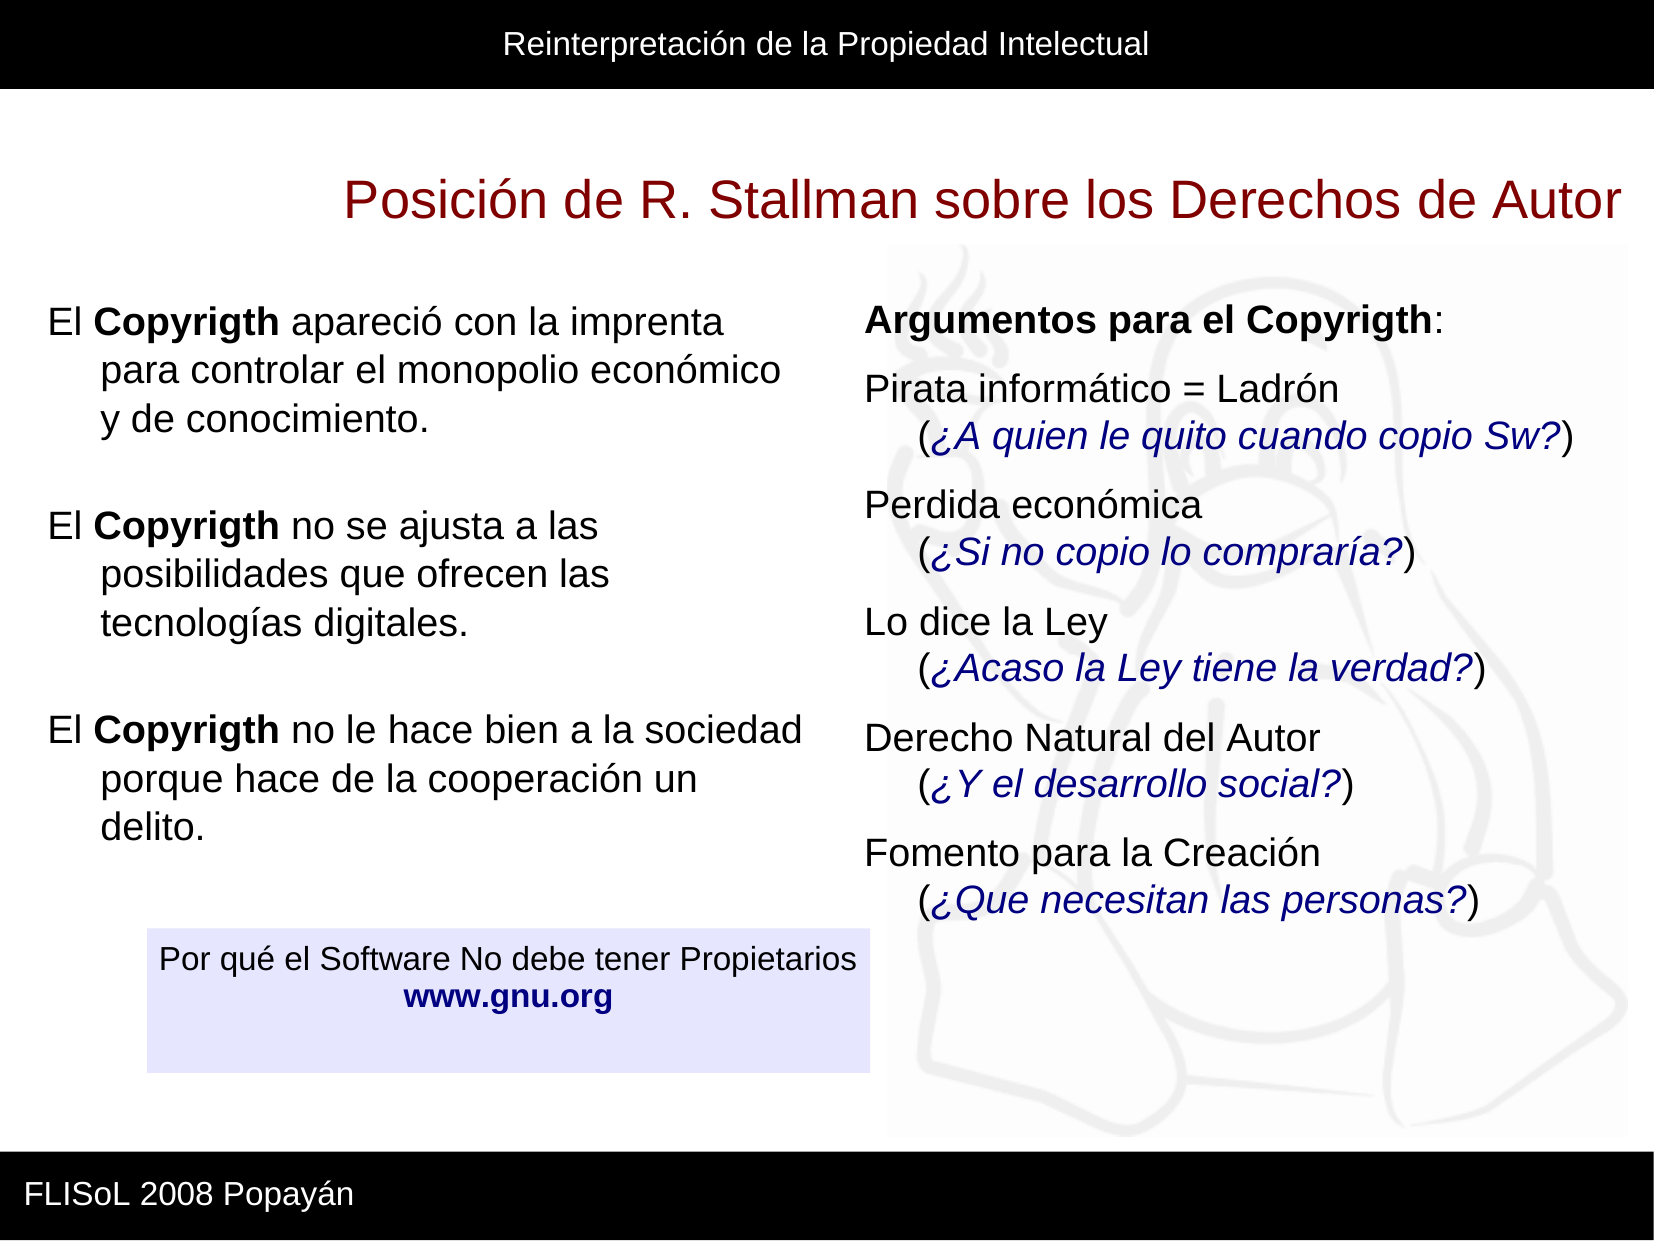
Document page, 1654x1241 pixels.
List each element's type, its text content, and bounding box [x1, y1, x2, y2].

title Posición de R. Stallman sobre los Derechos de Autor [147, 147, 1625, 252]
list Argumentos para el Copyrigth: Pirata informático = Ladrón (¿A quien le quito cuando copio Sw?) Perdida económica (¿Si no copio lo compraría?) Lo dice la Ley (¿Acaso la Ley tiene la verdad?) Derecho Natural del Autor (¿Y el desarrollo social?) Fomento para la Creación (¿Que necesitan las personas?) [846, 295, 1625, 1122]
text_box Por qué el Software No debe tener Propietarios www.gnu.org [147, 928, 871, 1073]
picture [887, 244, 1628, 1137]
list El Copyrigth apareció con la imprenta para controlar el monopolio económico y de conocimiento. El Copyrigth no se ajusta a las posibilidades que ofrecen las tecnologías digitales. El Copyrigth no le hace bien a la sociedad porque hace de la cooperación un delito. [29, 295, 808, 1122]
